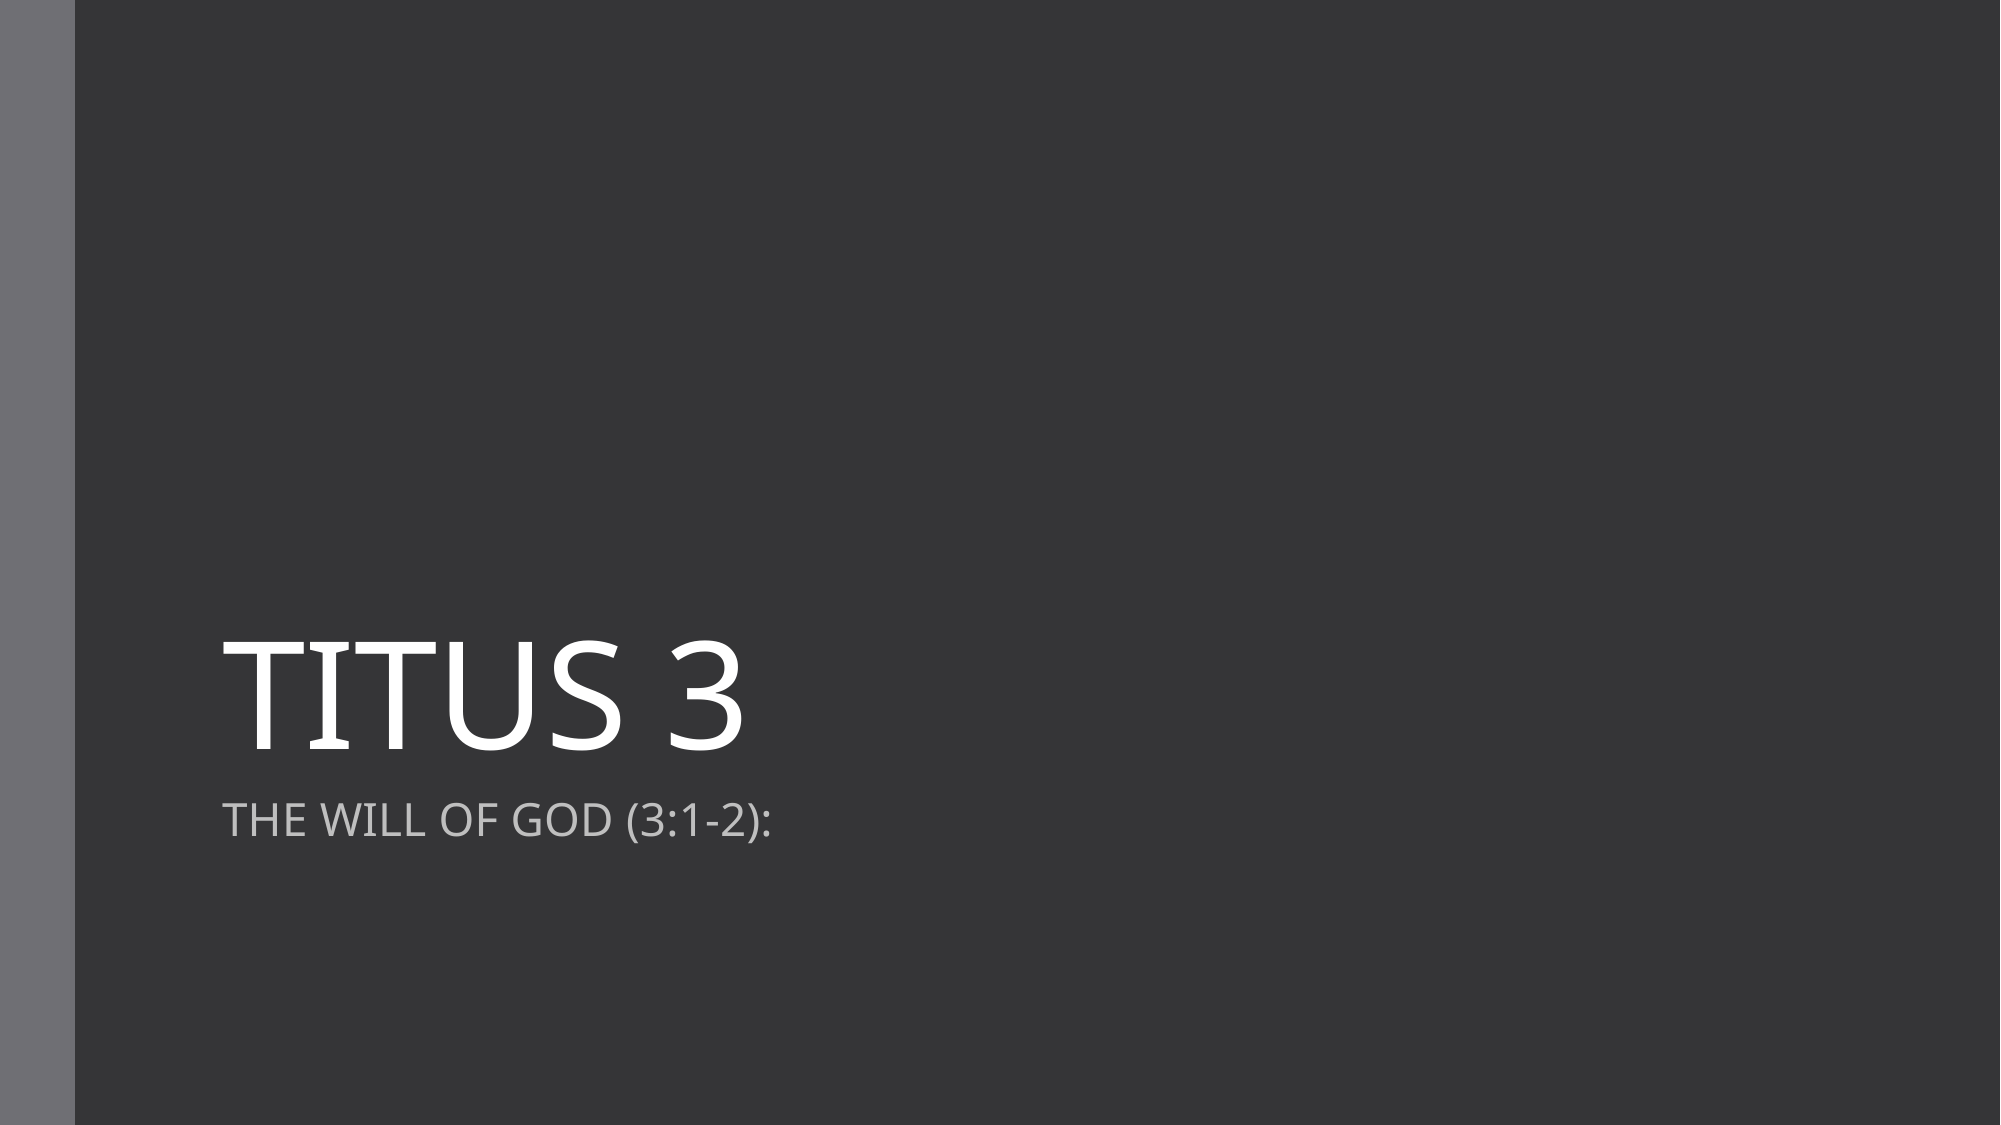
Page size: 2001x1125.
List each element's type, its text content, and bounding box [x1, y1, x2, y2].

title TITUS 3 [206, 124, 1752, 787]
subtitle THE WILL OF GOD (3:1-2): [206, 787, 1752, 1066]
